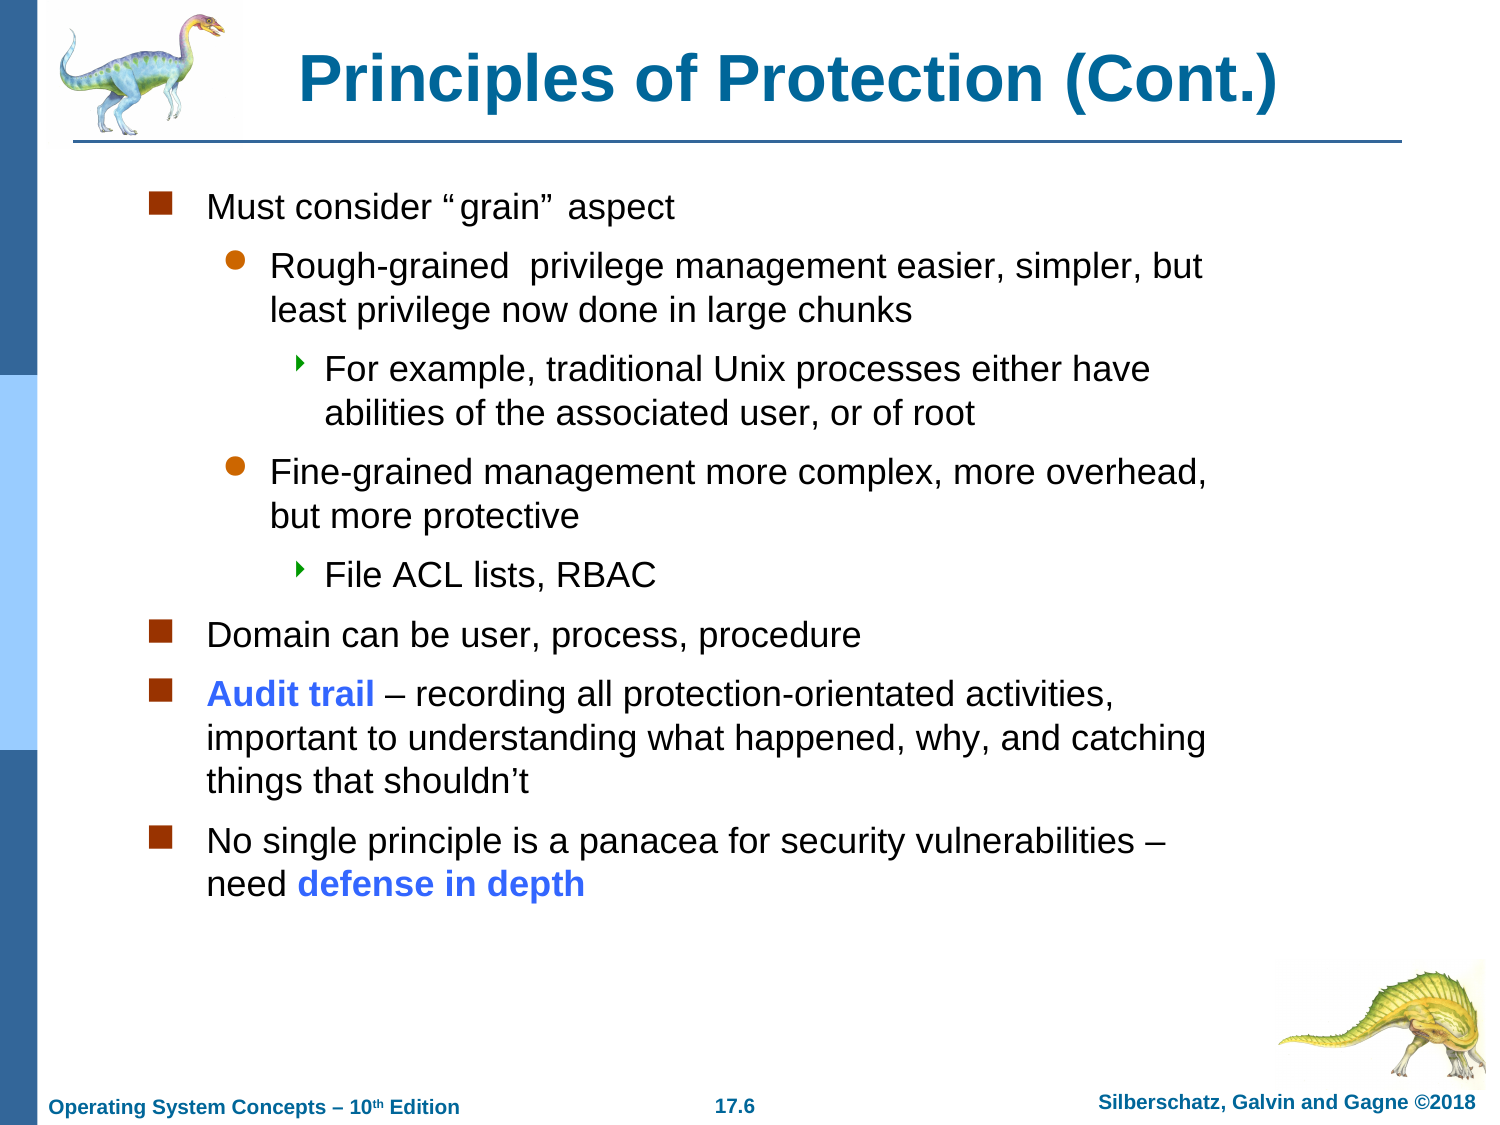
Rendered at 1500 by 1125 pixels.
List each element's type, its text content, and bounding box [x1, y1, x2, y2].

picture [1415, 1094, 1423, 1099]
picture [46, 0, 243, 149]
title Principles of Protection (Cont.) [153, 27, 1425, 123]
picture [1275, 959, 1486, 1090]
list Must consider “grain” aspect Rough-grained privilege management easier, simpler, but least privilege now done in large chunks For example, traditional Unix processes either have abilities of the associated user, or of root Fine-grained management more complex, more overhead, but more protective File ACL lists, RBAC Domain can be user, process, procedure Audit trail – recording all protection-orientated activities, important to understanding what happened, why, and catching things that shouldn’t No single principle is a panacea for security vulnerabilities – need defense in depth [136, 175, 1232, 919]
